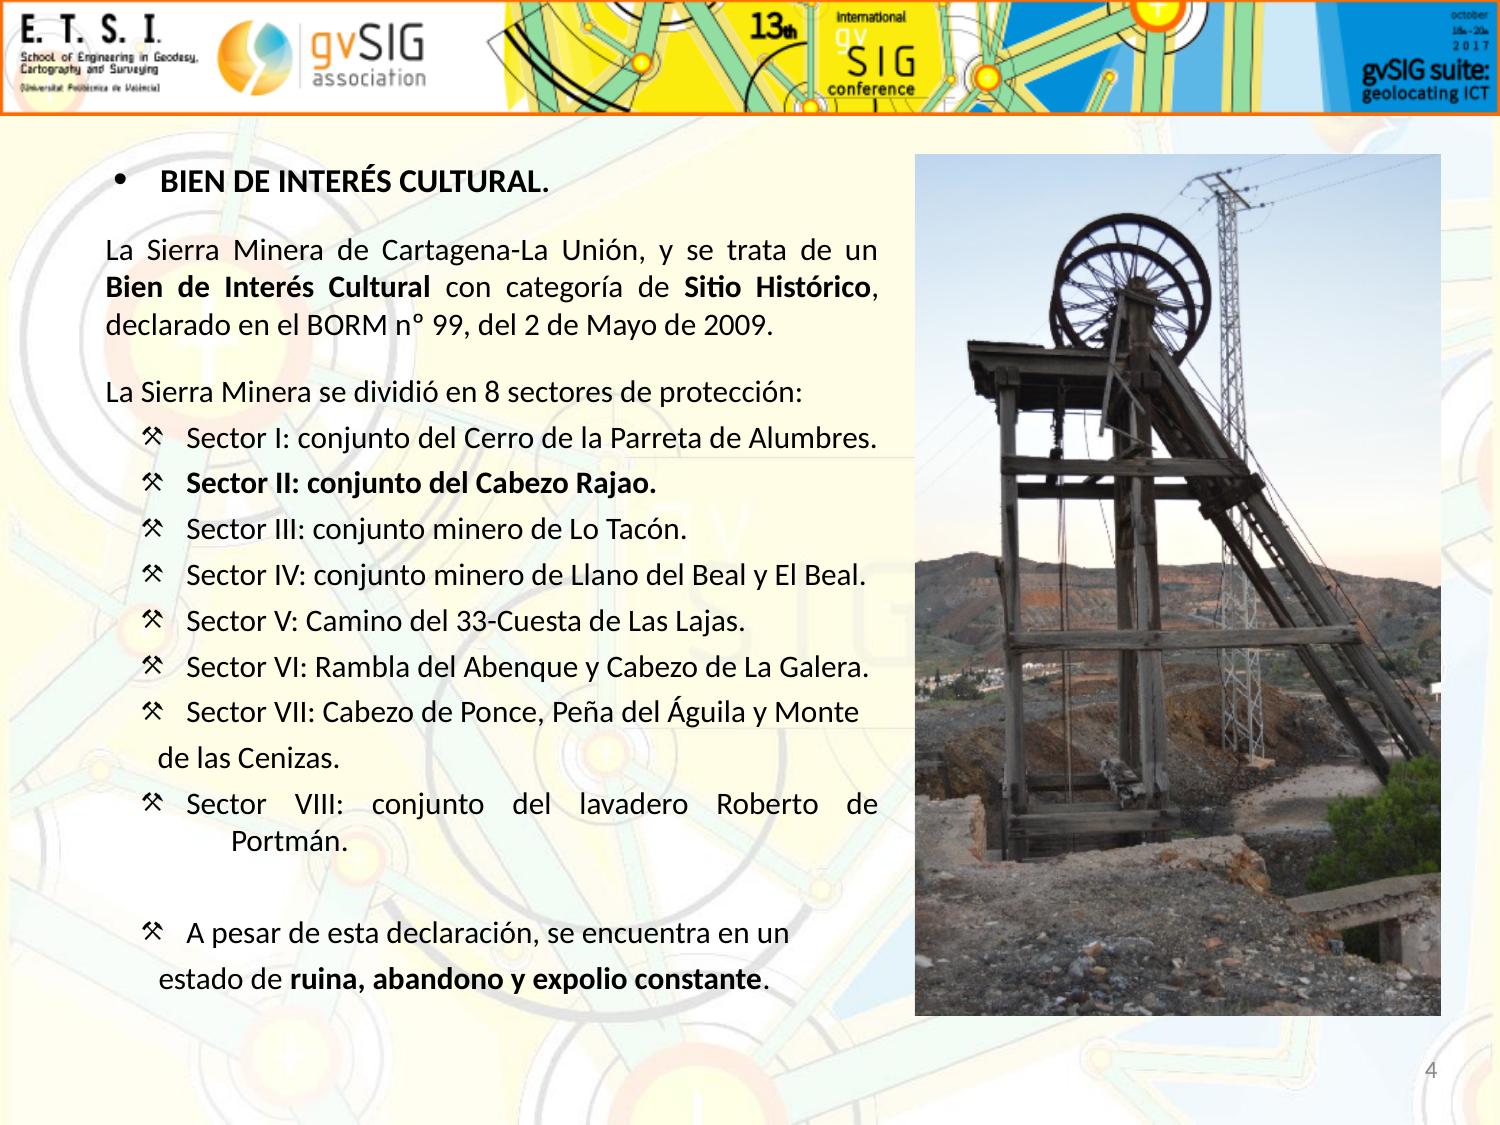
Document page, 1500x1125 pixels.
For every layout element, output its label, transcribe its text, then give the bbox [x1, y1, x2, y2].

picture [0, 0, 1500, 1125]
text_box <número> [1409, 1038, 1500, 1099]
text_box BIEN DE INTERÉS CULTURAL. La Sierra Minera de Cartagena-La Unión, y se trata de un Bien de Interés Cultural con categoría de Sitio Histórico, declarado en el BORM nº 99, del 2 de Mayo de 2009. La Sierra Minera se dividió en 8 sectores de protección: Sector I: conjunto del Cerro de la Parreta de Alumbres. Sector II: conjunto del Cabezo Rajao. Sector III: conjunto minero de Lo Tacón. Sector IV: conjunto minero de Llano del Beal y El Beal. Sector V: Camino del 33-Cuesta de Las Lajas. Sector VI: Rambla del Abenque y Cabezo de La Galera. Sector VII: Cabezo de Ponce, Peña del Águila y Monte de las Cenizas. Sector VIII: conjunto del lavadero Roberto de Portmán. A pesar de esta declaración, se encuentra en un estado de ruina, abandono y expolio constante. [73, 153, 886, 1005]
